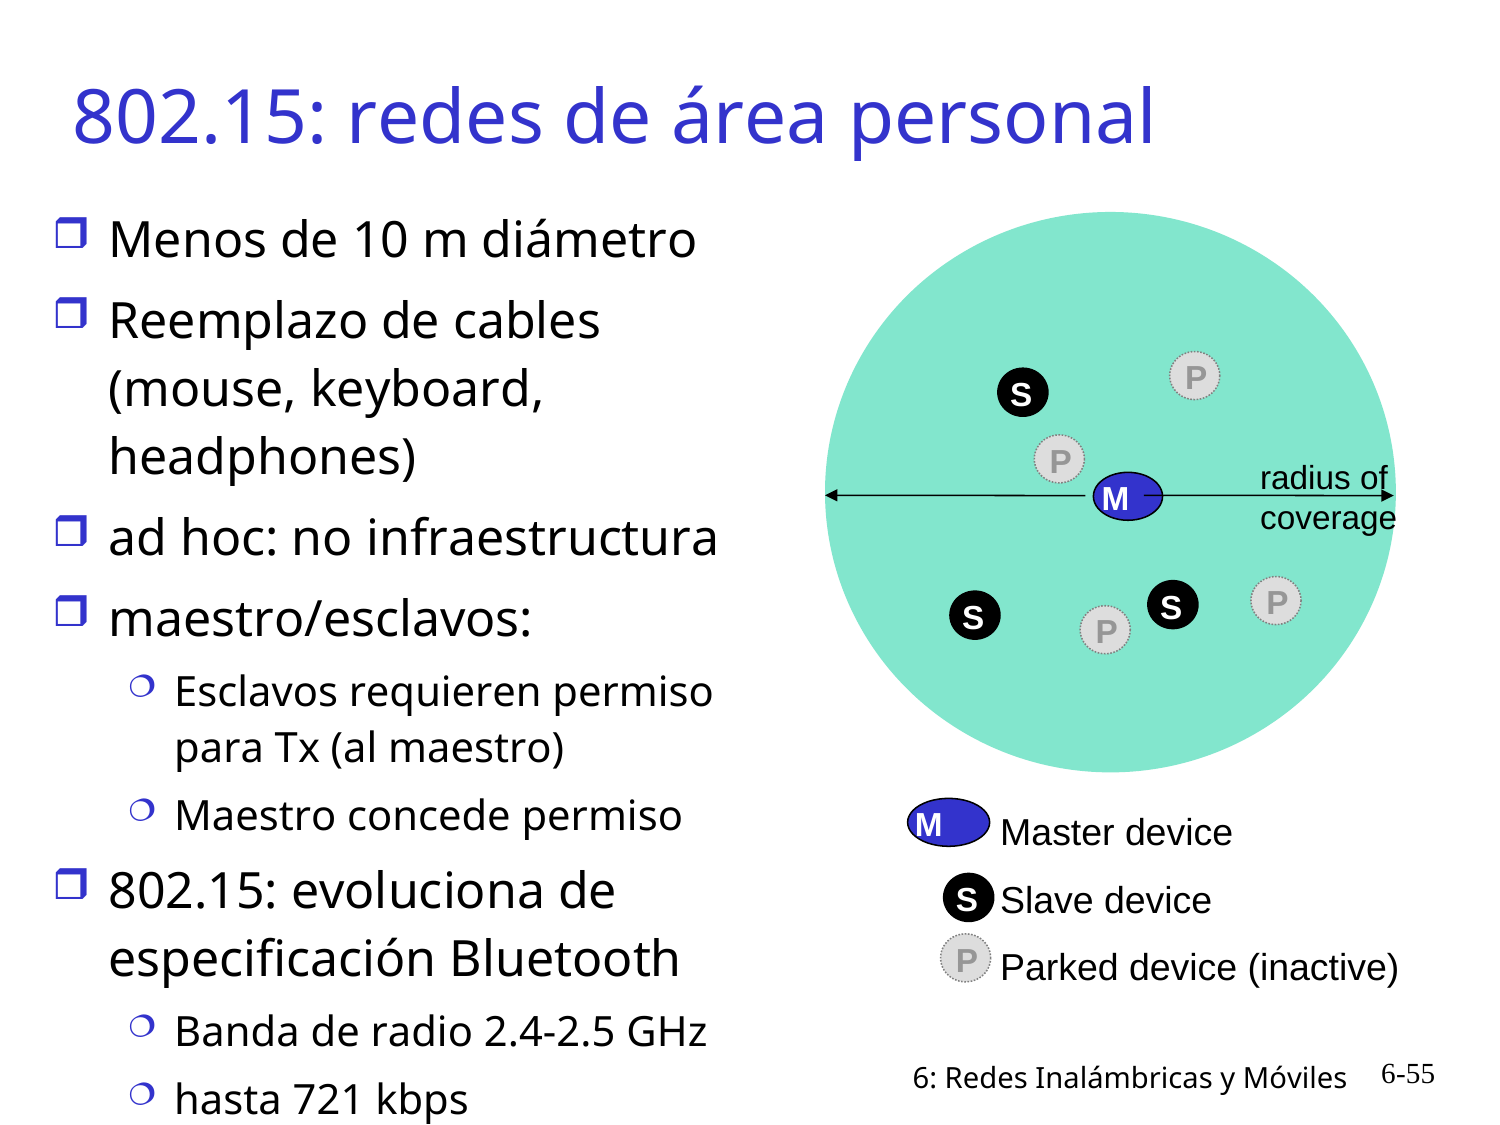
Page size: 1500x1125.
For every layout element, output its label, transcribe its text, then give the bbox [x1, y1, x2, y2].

text_box S [947, 588, 998, 644]
text_box S [1145, 578, 1196, 634]
text_box M [899, 795, 982, 852]
text_box M [1086, 469, 1156, 526]
text_box P [1080, 603, 1131, 659]
text_box [825, 496, 1391, 773]
text_box P [1034, 432, 1085, 488]
text_box S [995, 365, 1046, 421]
text_box radius of coverage [1245, 448, 1413, 545]
text_box P [1170, 348, 1221, 405]
text_box P [1251, 573, 1302, 630]
text_box Master device Slave device Parked device (inactive) [985, 777, 1415, 996]
text_box [825, 211, 1393, 494]
text_box S [941, 870, 985, 927]
text_box 802.15: redes de área personal [57, 45, 1333, 183]
list Menos de 10 m diámetro Reemplazo de cables (mouse, keyboard, headphones) ad hoc: no infraestructura maestro/esclavos: Esclavos requieren permiso para Tx (al maestro) Maestro concede permiso 802.15: evoluciona de especificación Bluetooth Banda de radio 2.4-2.5 GHz hasta 721 kbps [37, 196, 811, 1102]
text_box P [941, 931, 991, 987]
